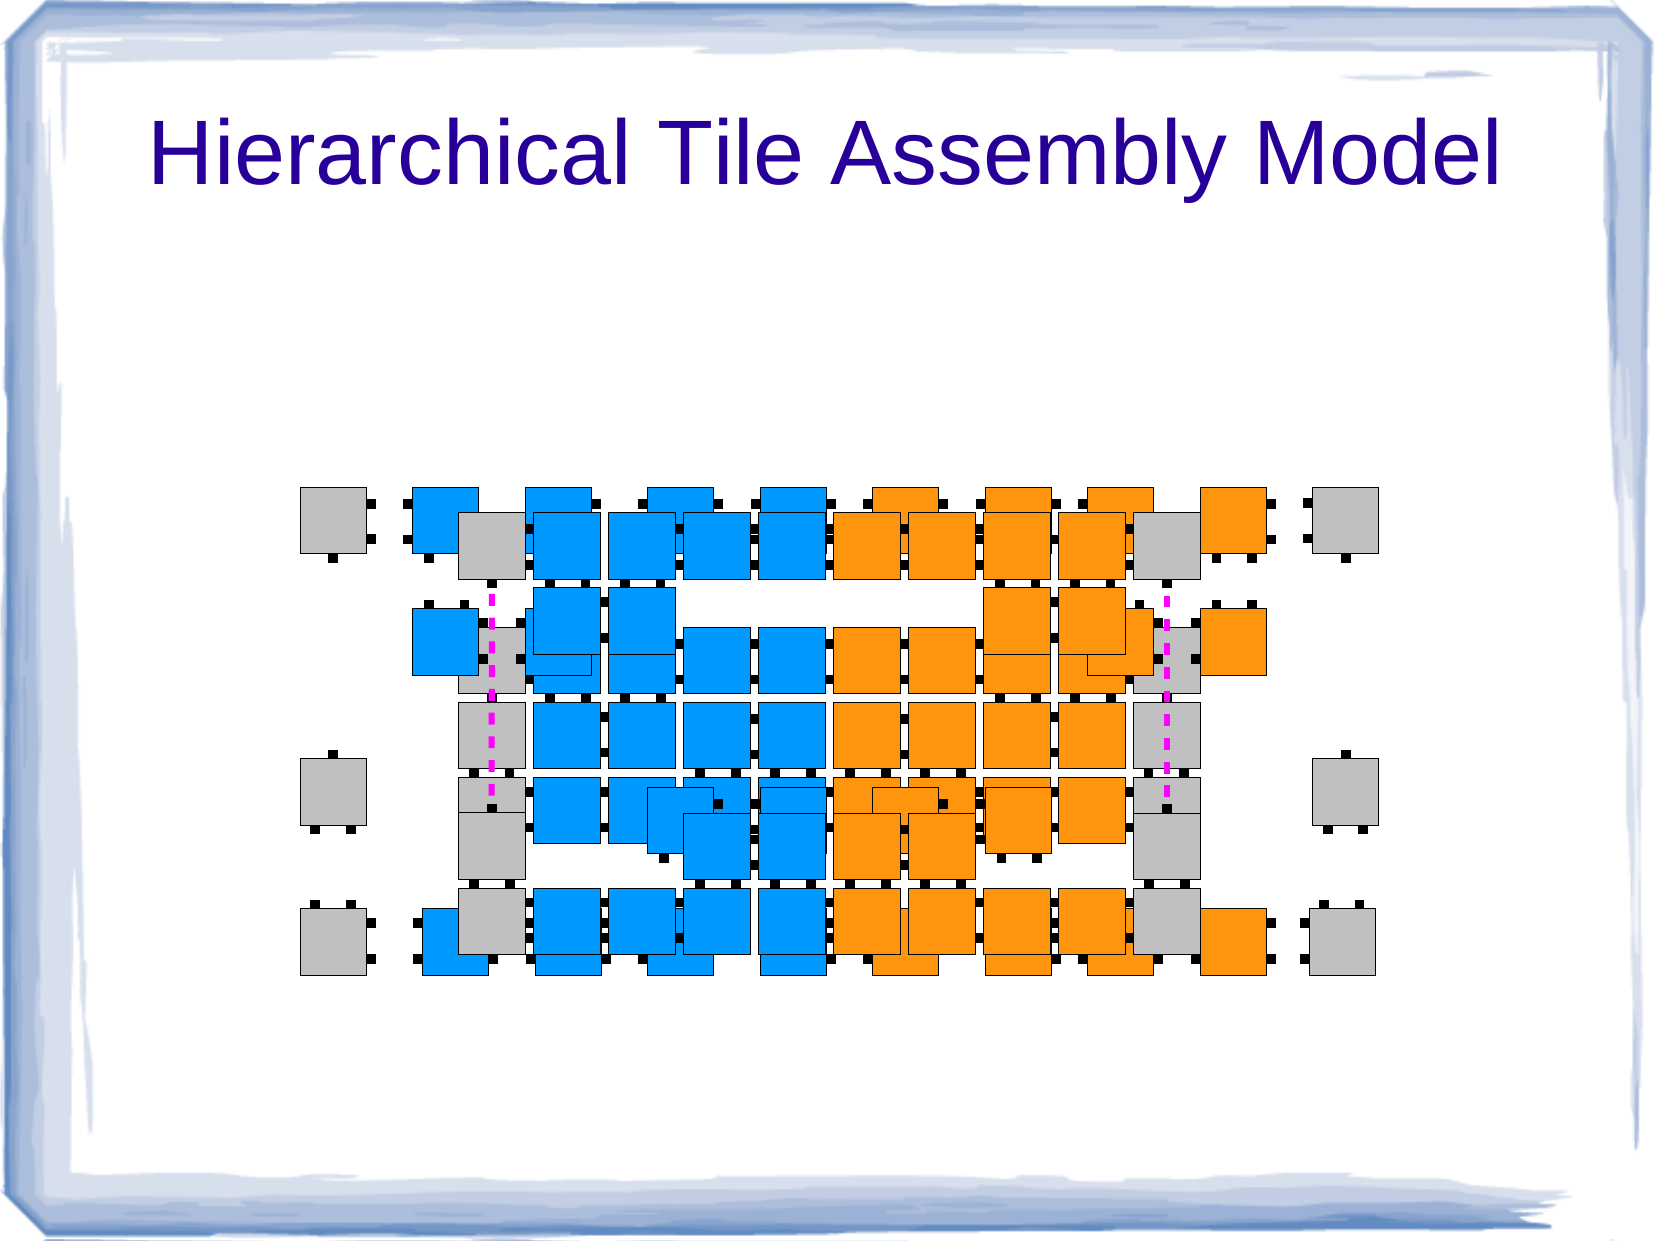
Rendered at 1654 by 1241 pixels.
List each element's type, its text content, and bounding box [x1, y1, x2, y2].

text_box [1312, 750, 1379, 834]
text_box [300, 900, 376, 976]
text_box [300, 487, 376, 563]
picture [0, 0, 1654, 1241]
text_box [1303, 487, 1379, 563]
text_box [403, 487, 1276, 976]
title Hierarchical Tile Assembly Model [82, 49, 1571, 257]
text_box [1300, 900, 1376, 976]
text_box [300, 750, 367, 834]
